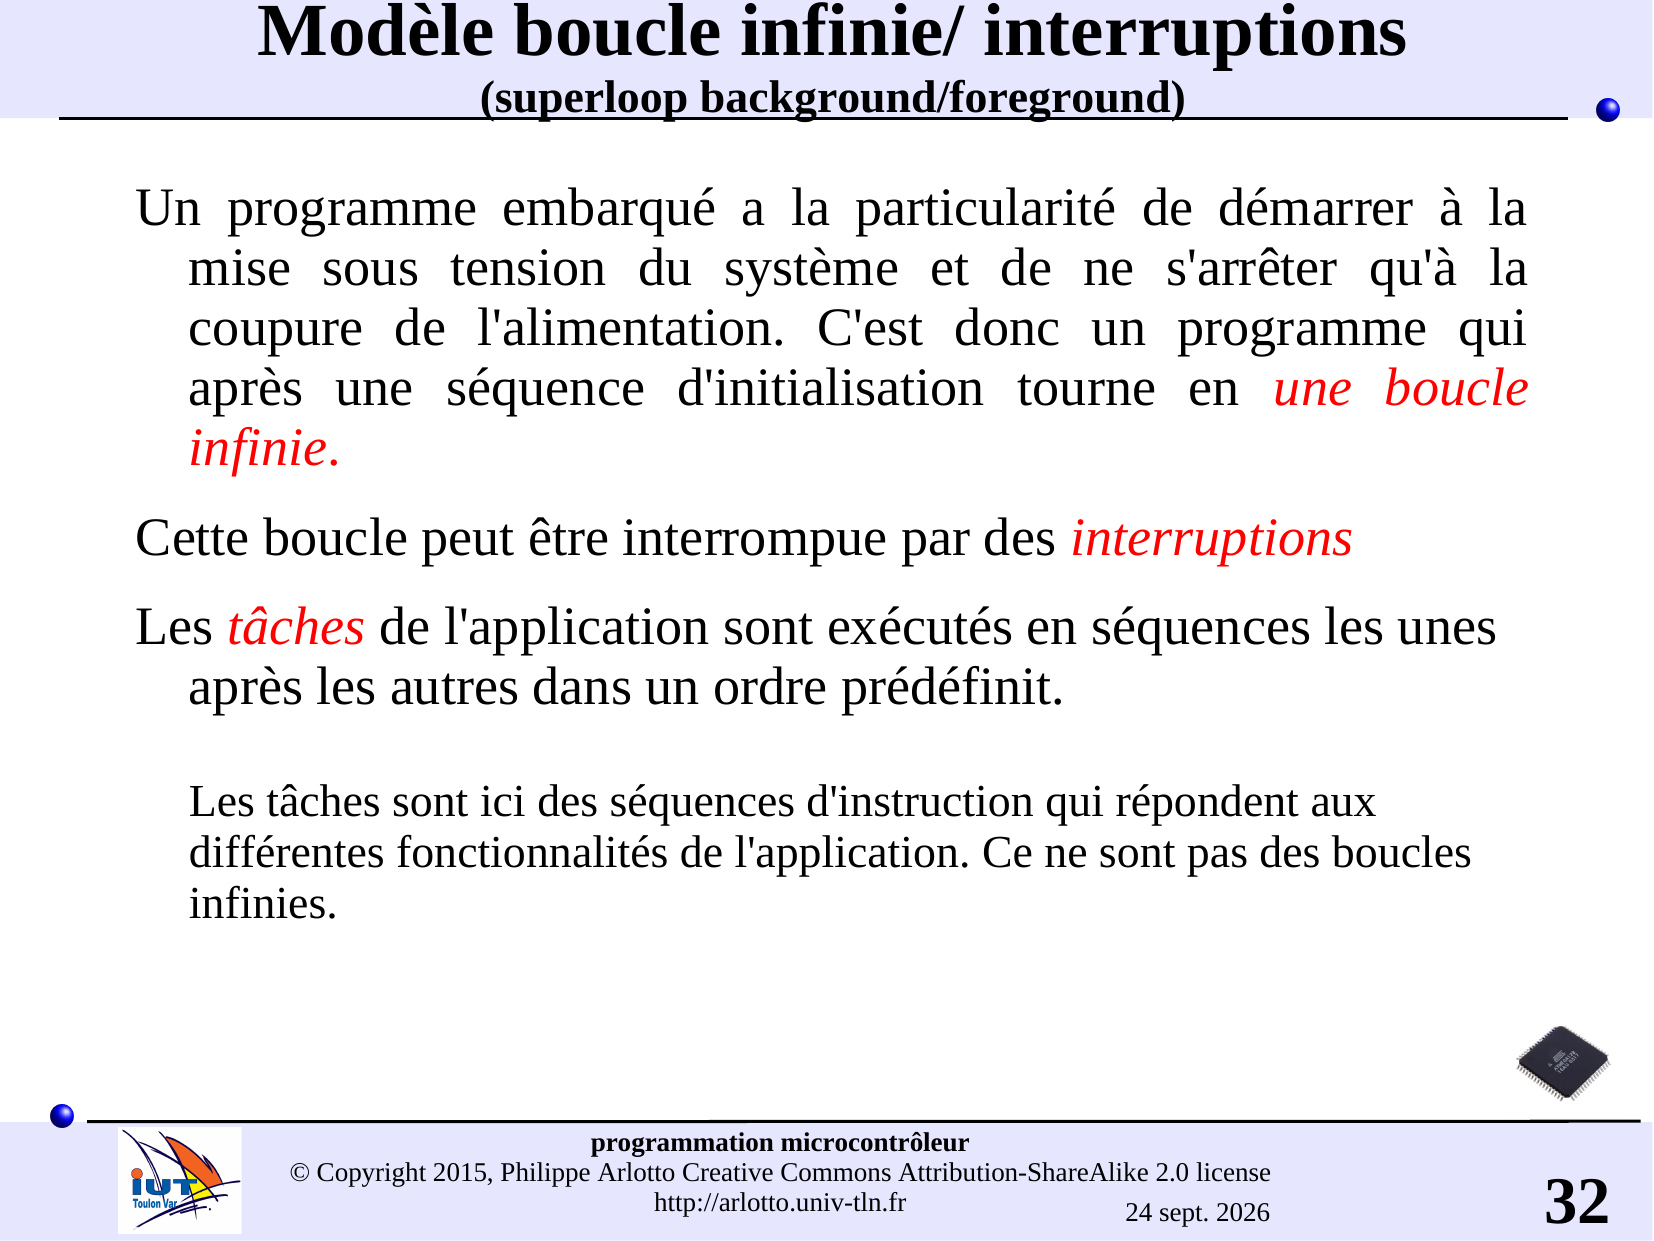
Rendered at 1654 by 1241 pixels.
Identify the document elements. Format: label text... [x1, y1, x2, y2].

title Modèle boucle infinie/ interruptions (superloop background/foreground) [88, 0, 1578, 135]
list Un programme embarqué a la particularité de démarrer à la mise sous tension du système et de ne s'arrêter qu'à la coupure de l'alimentation. C'est donc un programme qui après une séquence d'initialisation tourne en une boucle infinie. Cette boucle peut être interrompue par des interruptions Les tâches de l'application sont exécutés en séquences les unes après les autres dans un ordre prédéfinit. Les tâches sont ici des séquences d'instruction qui répondent aux différentes fonctionnalités de l'application. Ce ne sont pas des boucles infinies. [118, 177, 1530, 1028]
picture [1505, 1003, 1625, 1119]
